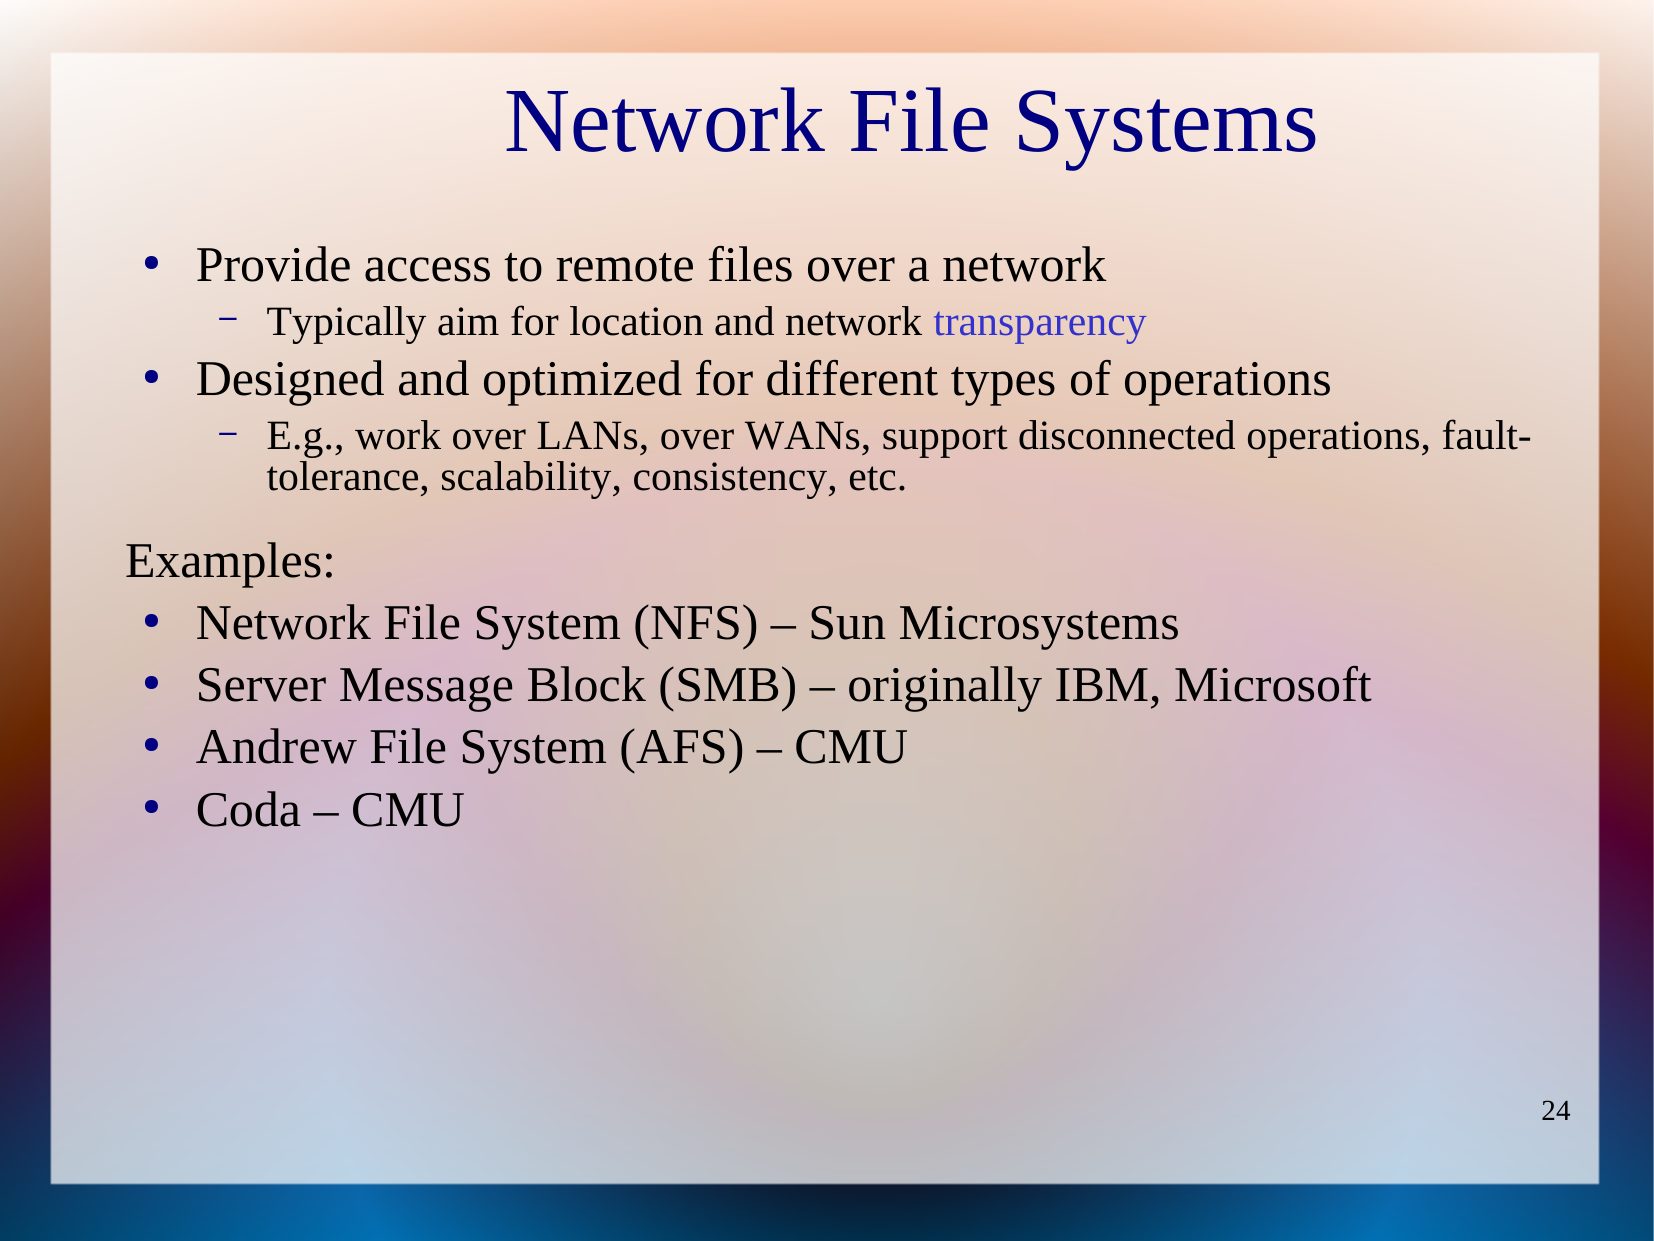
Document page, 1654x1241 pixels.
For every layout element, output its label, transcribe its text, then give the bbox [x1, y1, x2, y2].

list Provide access to remote files over a network Typically aim for location and network transparency Designed and optimized for different types of operations E.g., work over LANs, over WANs, support disconnected operations, fault-tolerance, scalability, consistency, etc. Examples: Network File System (NFS) – Sun Microsystems Server Message Block (SMB) – originally IBM, Microsoft Andrew File System (AFS) – CMU Coda – CMU [110, 234, 1599, 1109]
title Network File Systems [208, 38, 1618, 180]
picture [0, 0, 1654, 1241]
